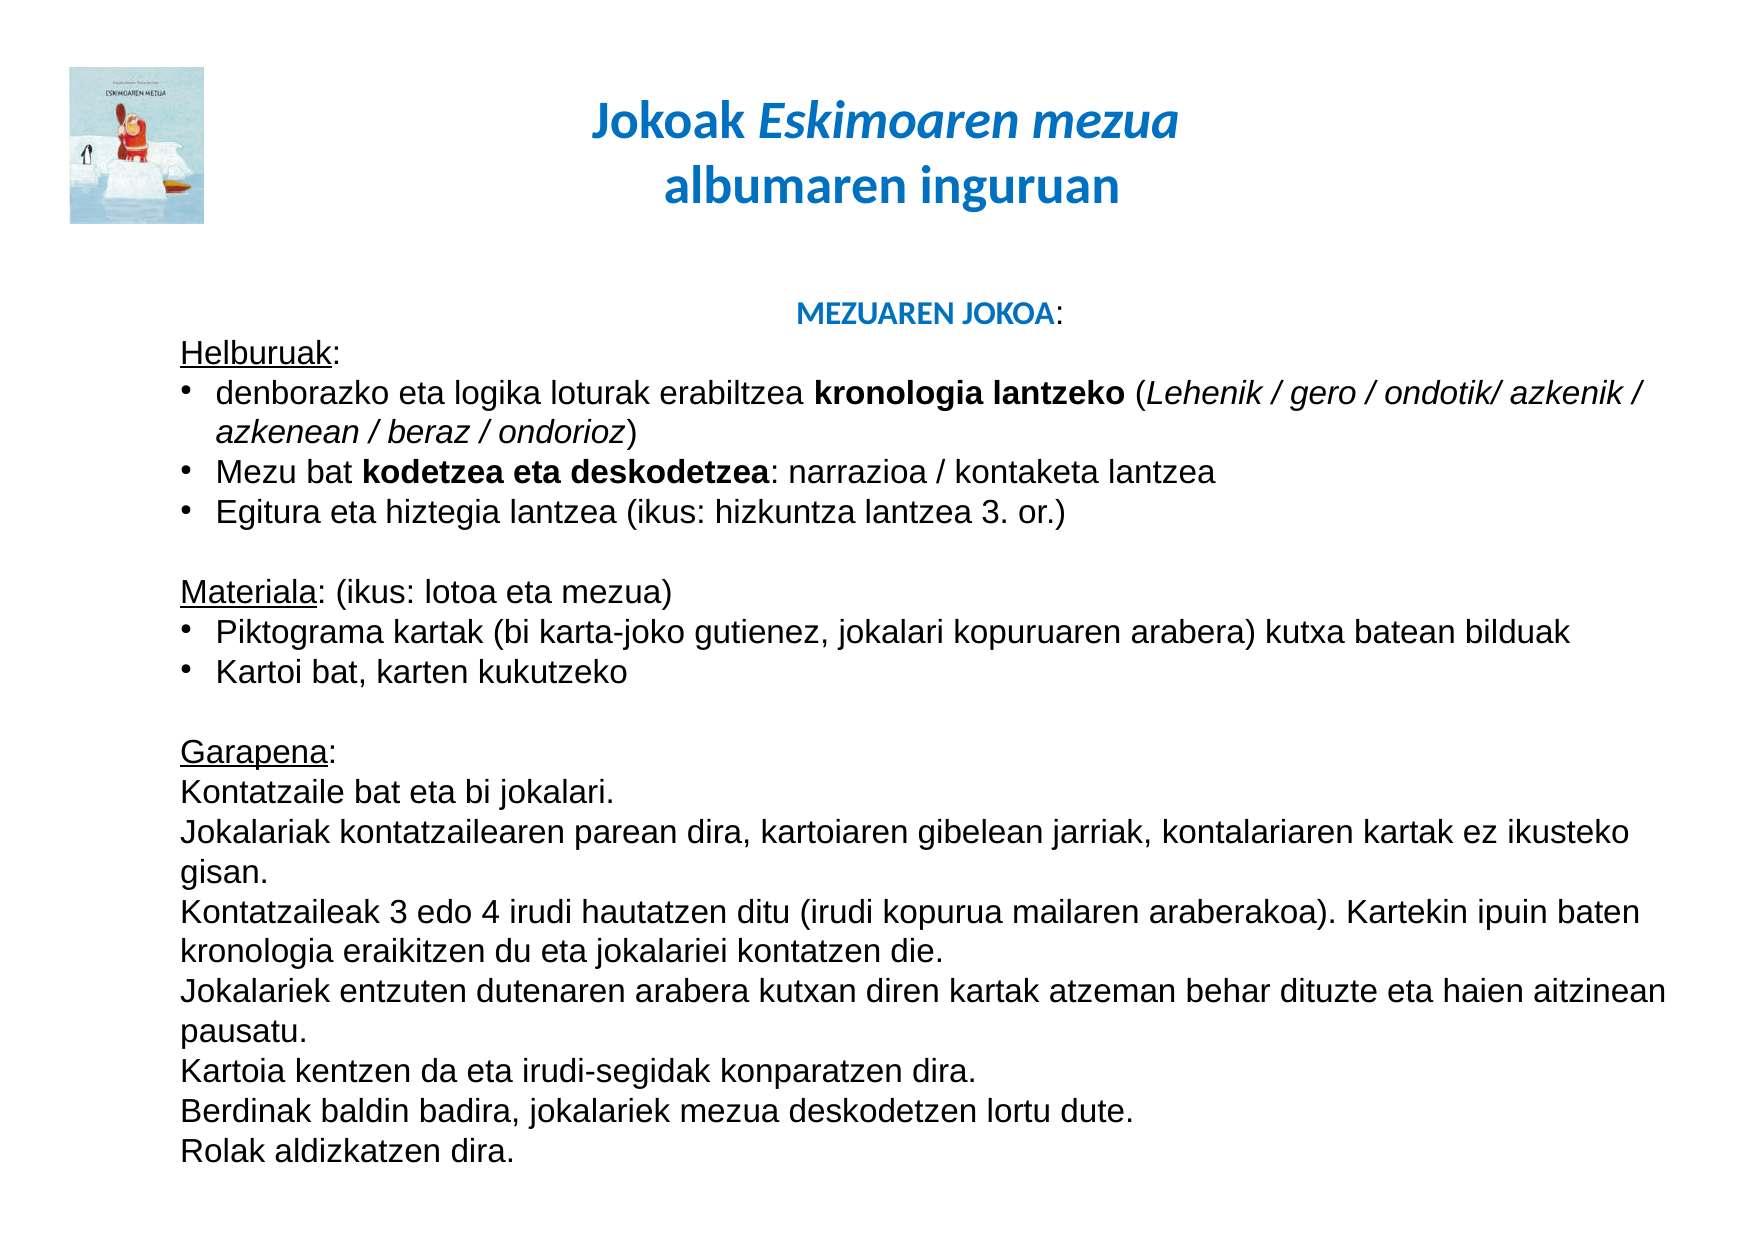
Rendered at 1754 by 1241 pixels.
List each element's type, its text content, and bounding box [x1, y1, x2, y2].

text_box Jokoak Eskimoaren mezua albumaren inguruan [170, 76, 1615, 287]
picture [68, 67, 204, 224]
text_box MEZUAREN JOKOA: Helburuak: denborazko eta logika loturak erabiltzea kronologia lantzeko (Lehenik / gero / ondotik/ azkenik / azkenean / beraz / ondorioz) Mezu bat kodetzea eta deskodetzea: narrazioa / kontaketa lantzea Egitura eta hiztegia lantzea (ikus: hizkuntza lantzea 3. or.) Materiala: (ikus: lotoa eta mezua) Piktograma kartak (bi karta-joko gutienez, jokalari kopuruaren arabera) kutxa batean bilduak Kartoi bat, karten kukutzeko Garapena: Kontatzaile bat eta bi jokalari. Jokalariak kontatzailearen parean dira, kartoiaren gibelean jarriak, kontalariaren kartak ez ikusteko gisan. Kontatzaileak 3 edo 4 irudi hautatzen ditu (irudi kopurua mailaren araberakoa). Kartekin ipuin baten kronologia eraikitzen du eta jokalariei kontatzen die. Jokalariek entzuten dutenaren arabera kutxan diren kartak atzeman behar dituzte eta haien aitzinean pausatu. Kartoia kentzen da eta irudi-segidak konparatzen dira. Berdinak baldin badira, jokalariek mezua deskodetzen lortu dute. Rolak aldizkatzen dira. [165, 283, 1695, 1207]
